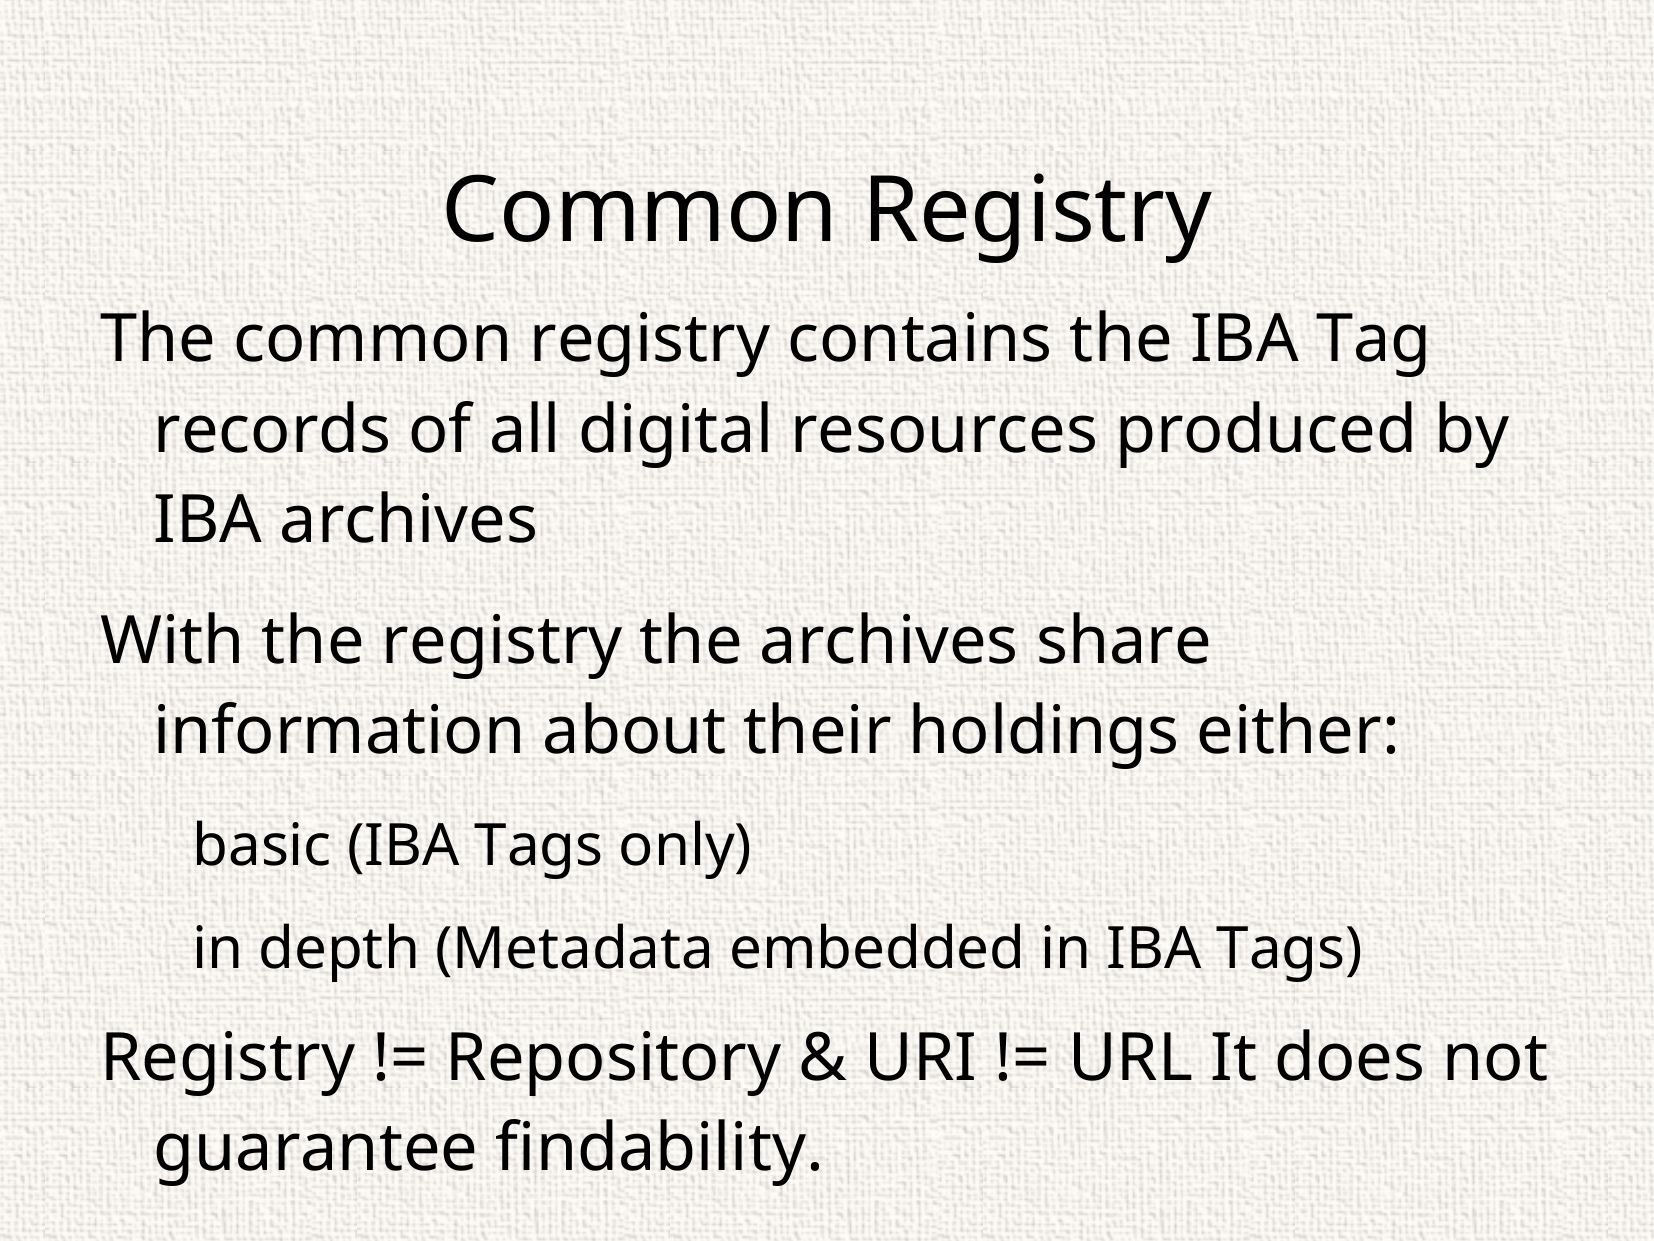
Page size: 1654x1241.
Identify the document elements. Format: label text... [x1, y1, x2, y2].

title Common Registry [121, 102, 1534, 290]
picture [0, 0, 1654, 1241]
list The common registry contains the IBA Tag records of all digital resources produced by IBA archives With the registry the archives share information about their holdings either: basic (IBA Tags only) in depth (Metadata embedded in IBA Tags) Registry != Repository & URI != URL It does not guarantee findability. [82, 290, 1571, 1178]
